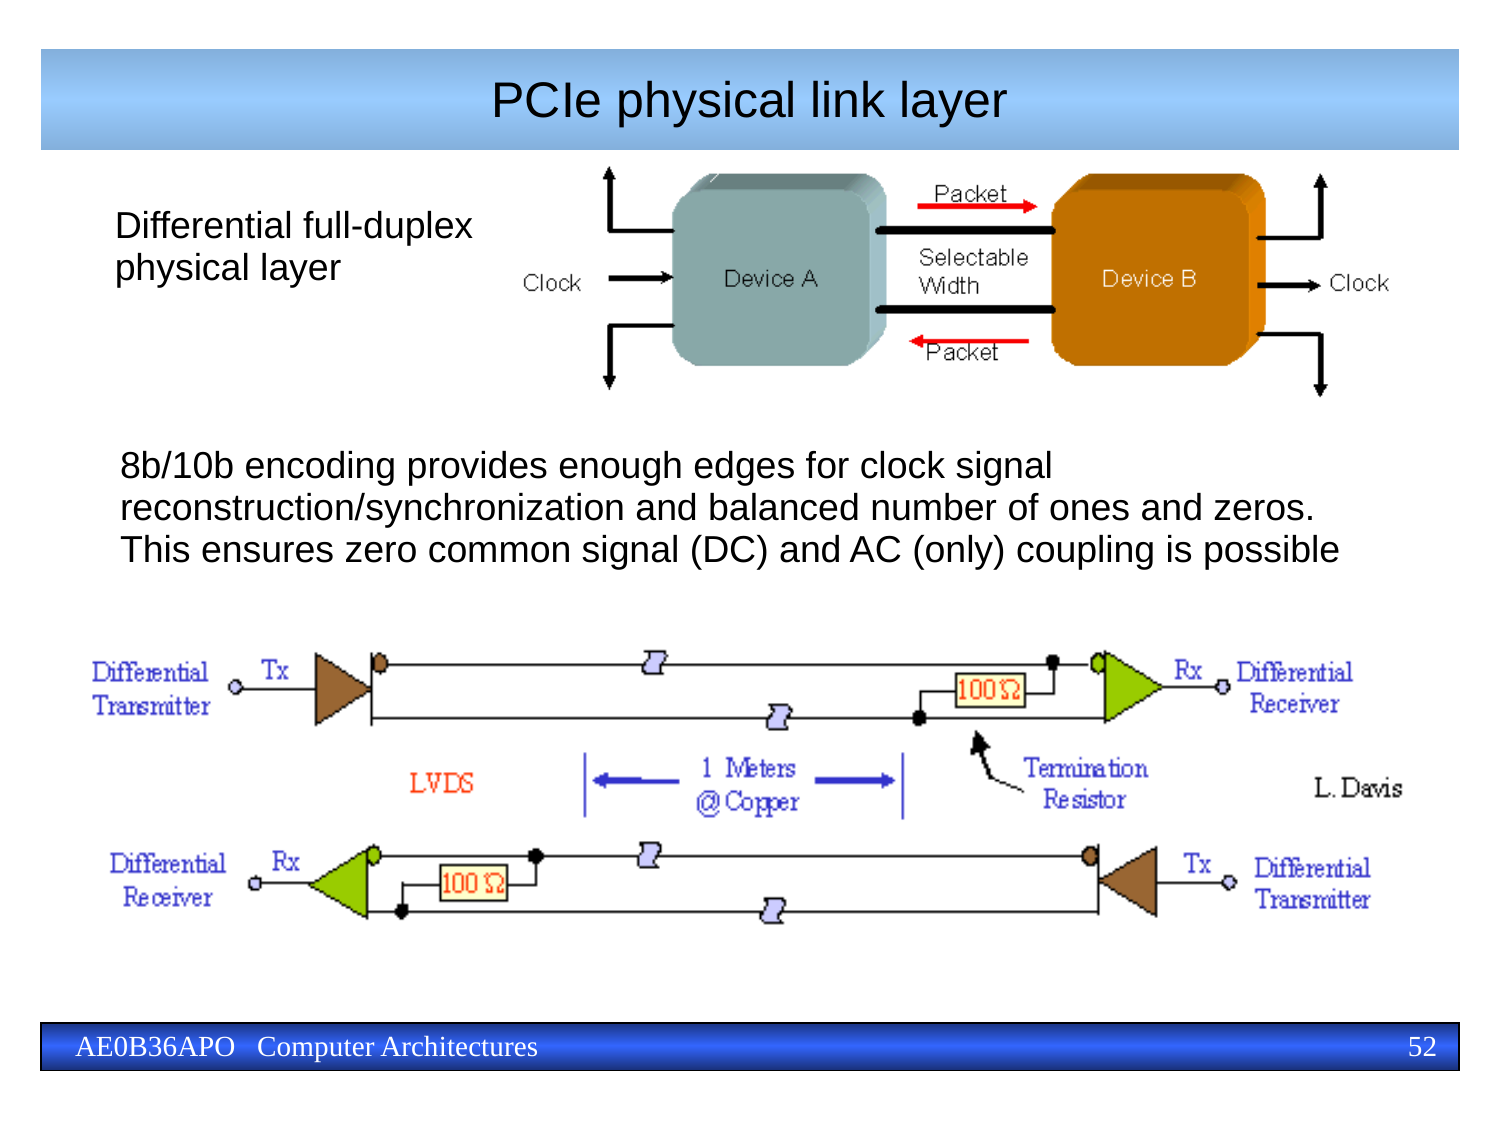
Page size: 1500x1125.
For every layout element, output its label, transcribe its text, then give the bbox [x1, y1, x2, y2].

text_box 8b/10b encoding provides enough edges for clock signal reconstruction/synchronization and balanced number of ones and zeros. This ensures zero common signal (DC) and AC (only) coupling is possible [105, 437, 1375, 580]
text_box Differential full-duplex physical layer [99, 196, 494, 296]
picture [513, 164, 1400, 400]
picture [71, 642, 1429, 938]
title PCIe physical link layer [41, 49, 1459, 150]
